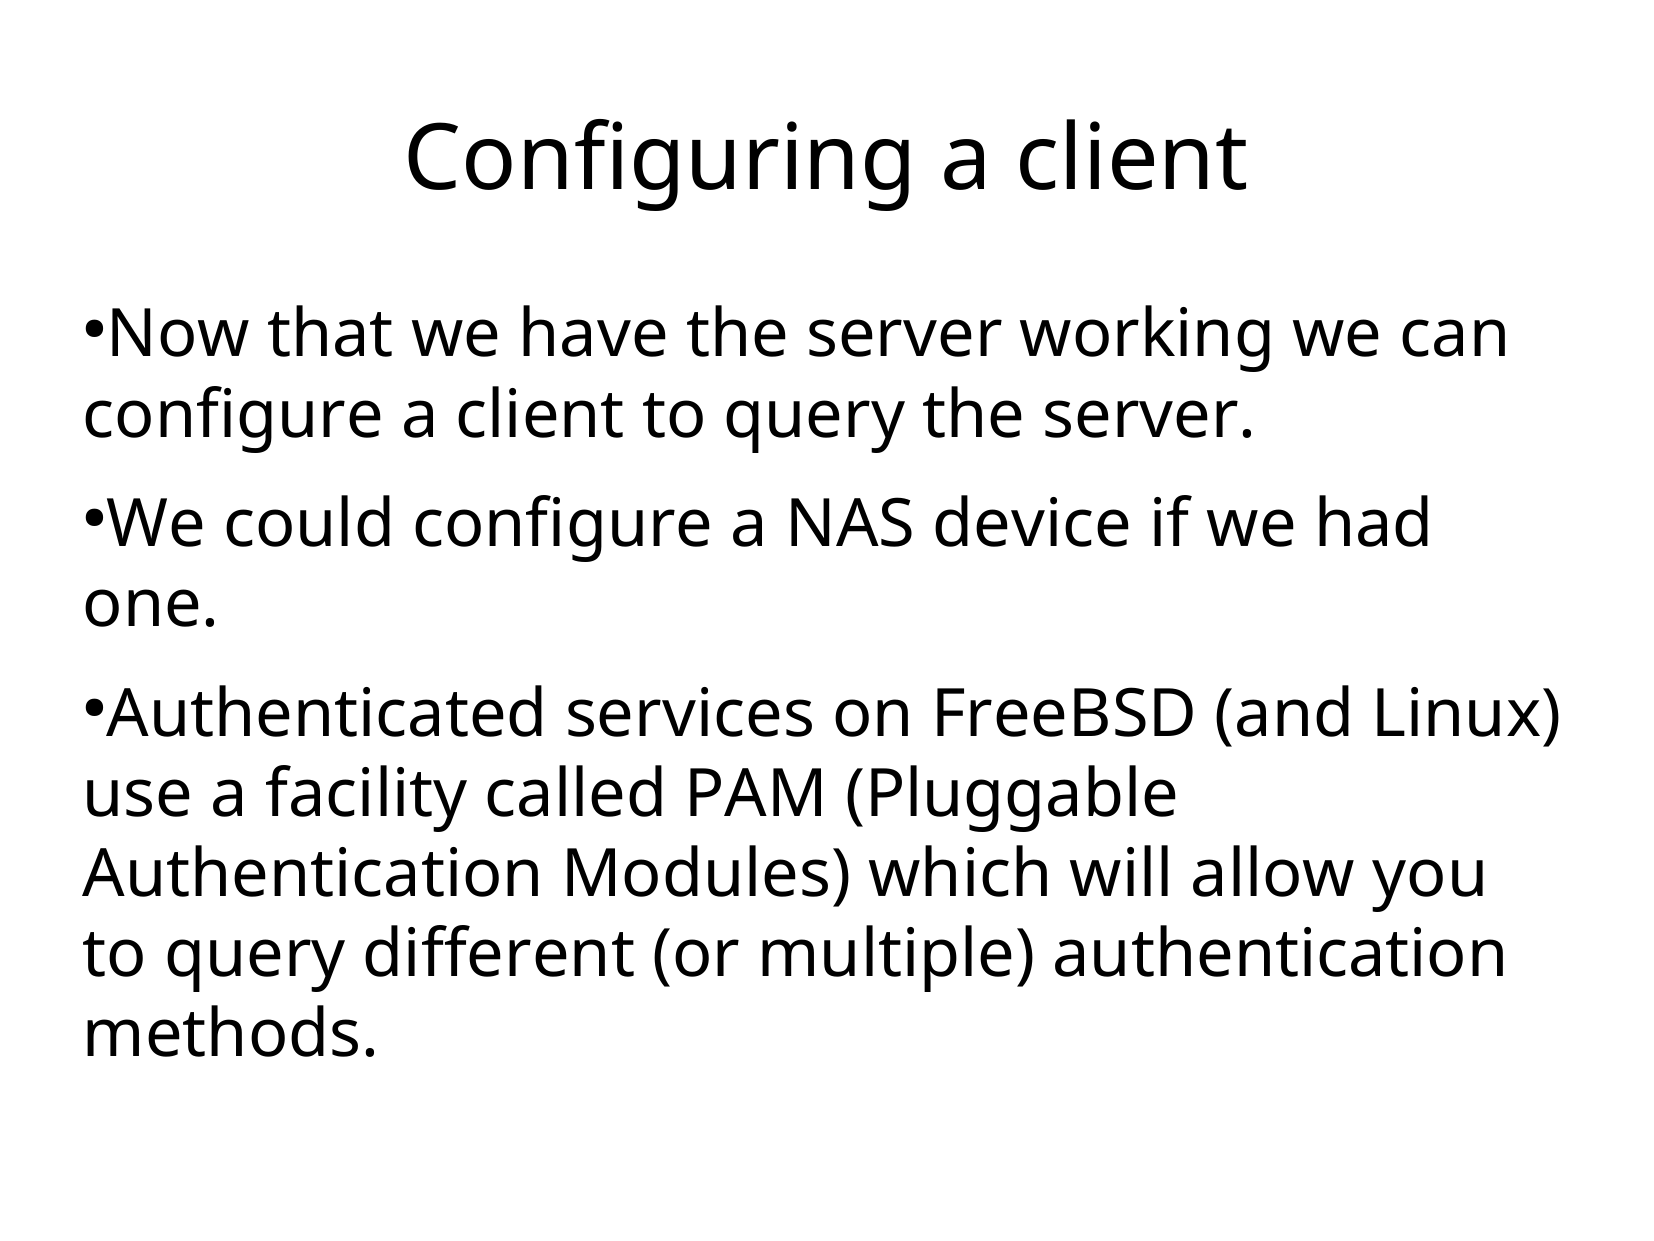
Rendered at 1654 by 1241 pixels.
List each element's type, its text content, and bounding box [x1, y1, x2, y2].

title Configuring a client [82, 49, 1571, 257]
list Now that we have the server working we can configure a client to query the server. We could configure a NAS device if we had one. Authenticated services on FreeBSD (and Linux) use a facility called PAM (Pluggable Authentication Modules) which will allow you to query different (or multiple) authentication methods. [82, 290, 1571, 1109]
